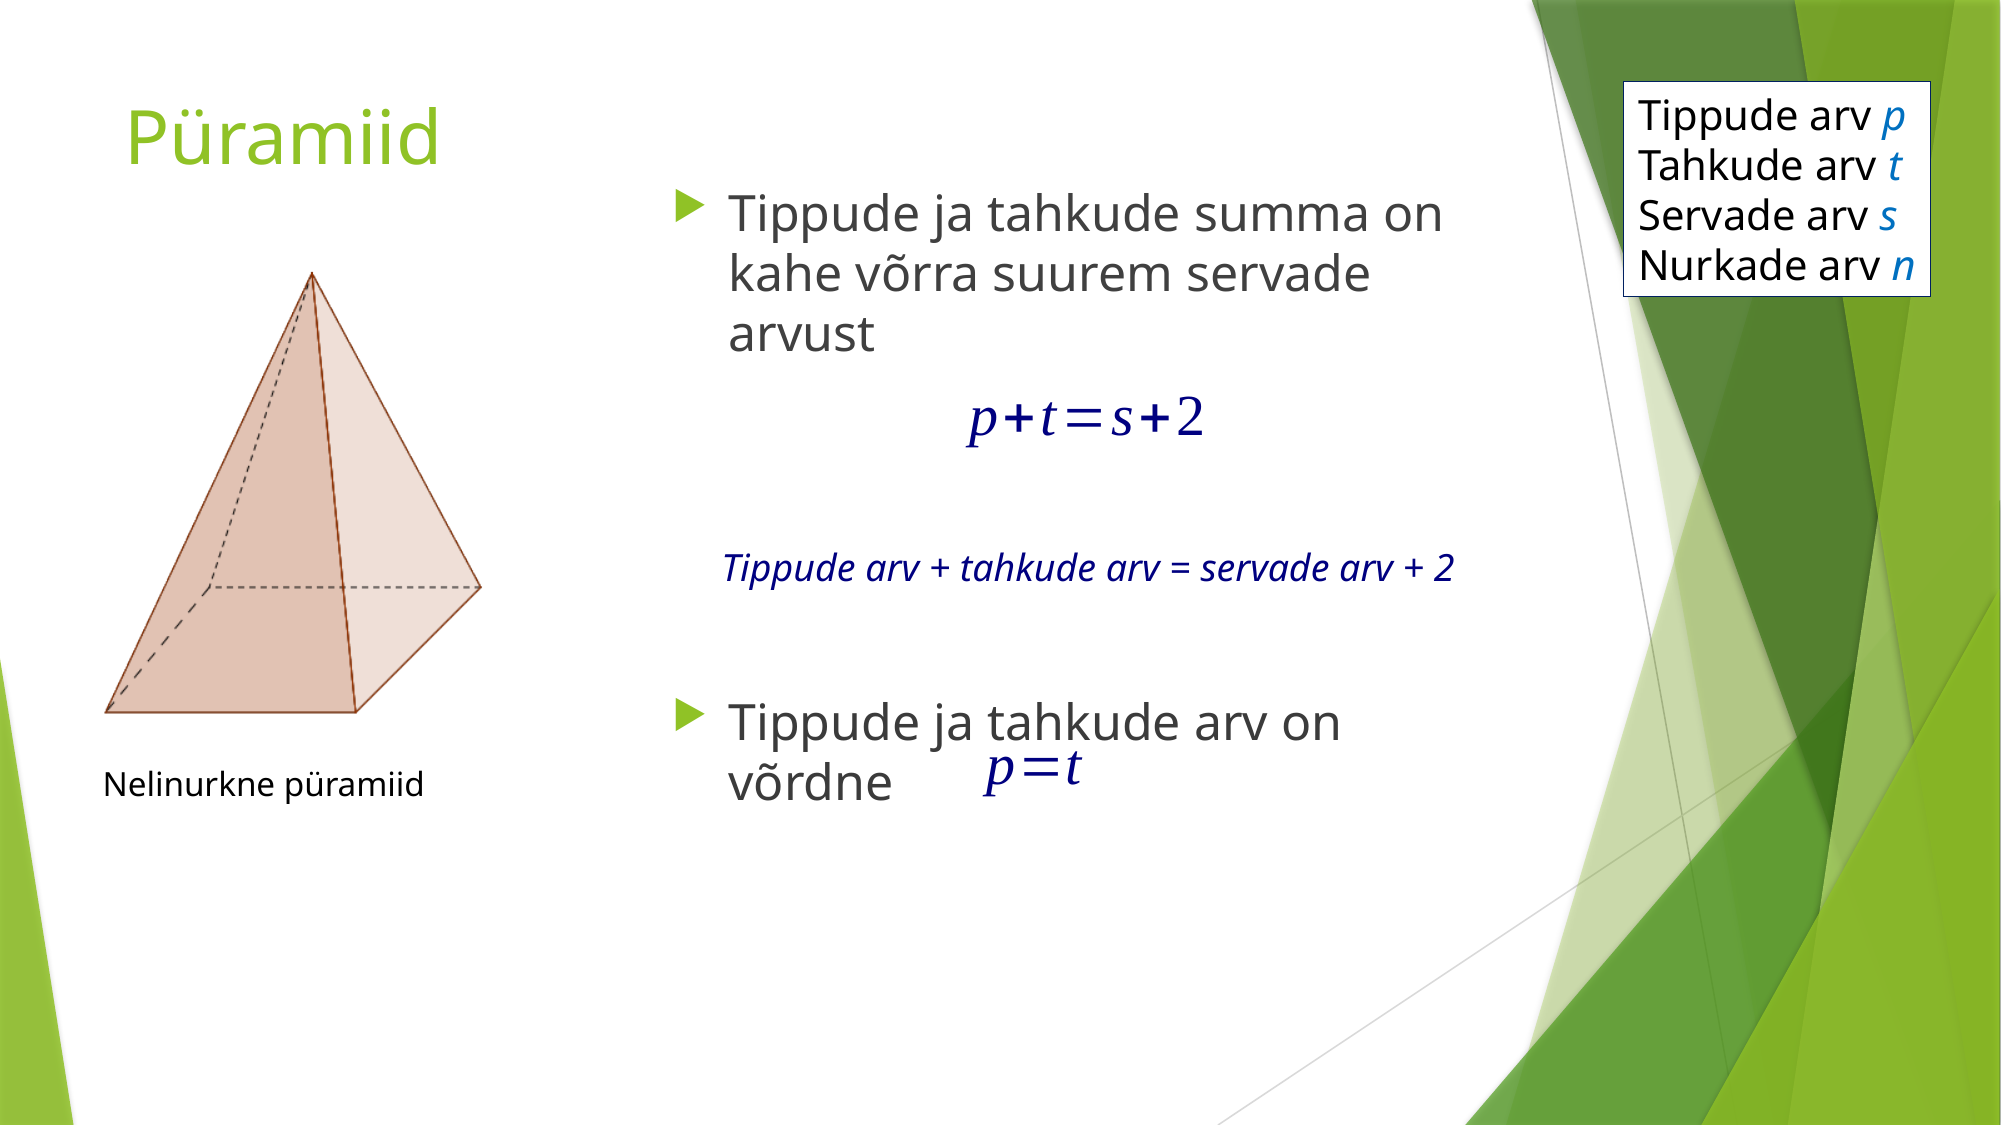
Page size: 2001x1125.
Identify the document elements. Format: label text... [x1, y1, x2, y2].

chart [974, 732, 1092, 798]
text_box Nelinurkne püramiid [87, 755, 441, 811]
text_box Tippude arv p Tahkude arv t Servade arv s Nurkade arv n [1623, 81, 1931, 297]
picture [88, 253, 496, 739]
list Tippude ja tahkude summa on kahe võrra suurem servade arvust Tippude arv + tahkude arv = servade arv + 2 Tippude ja tahkude arv on võrdne [657, 173, 1520, 1096]
title Püramiid [109, 82, 1520, 299]
chart [957, 383, 1211, 449]
